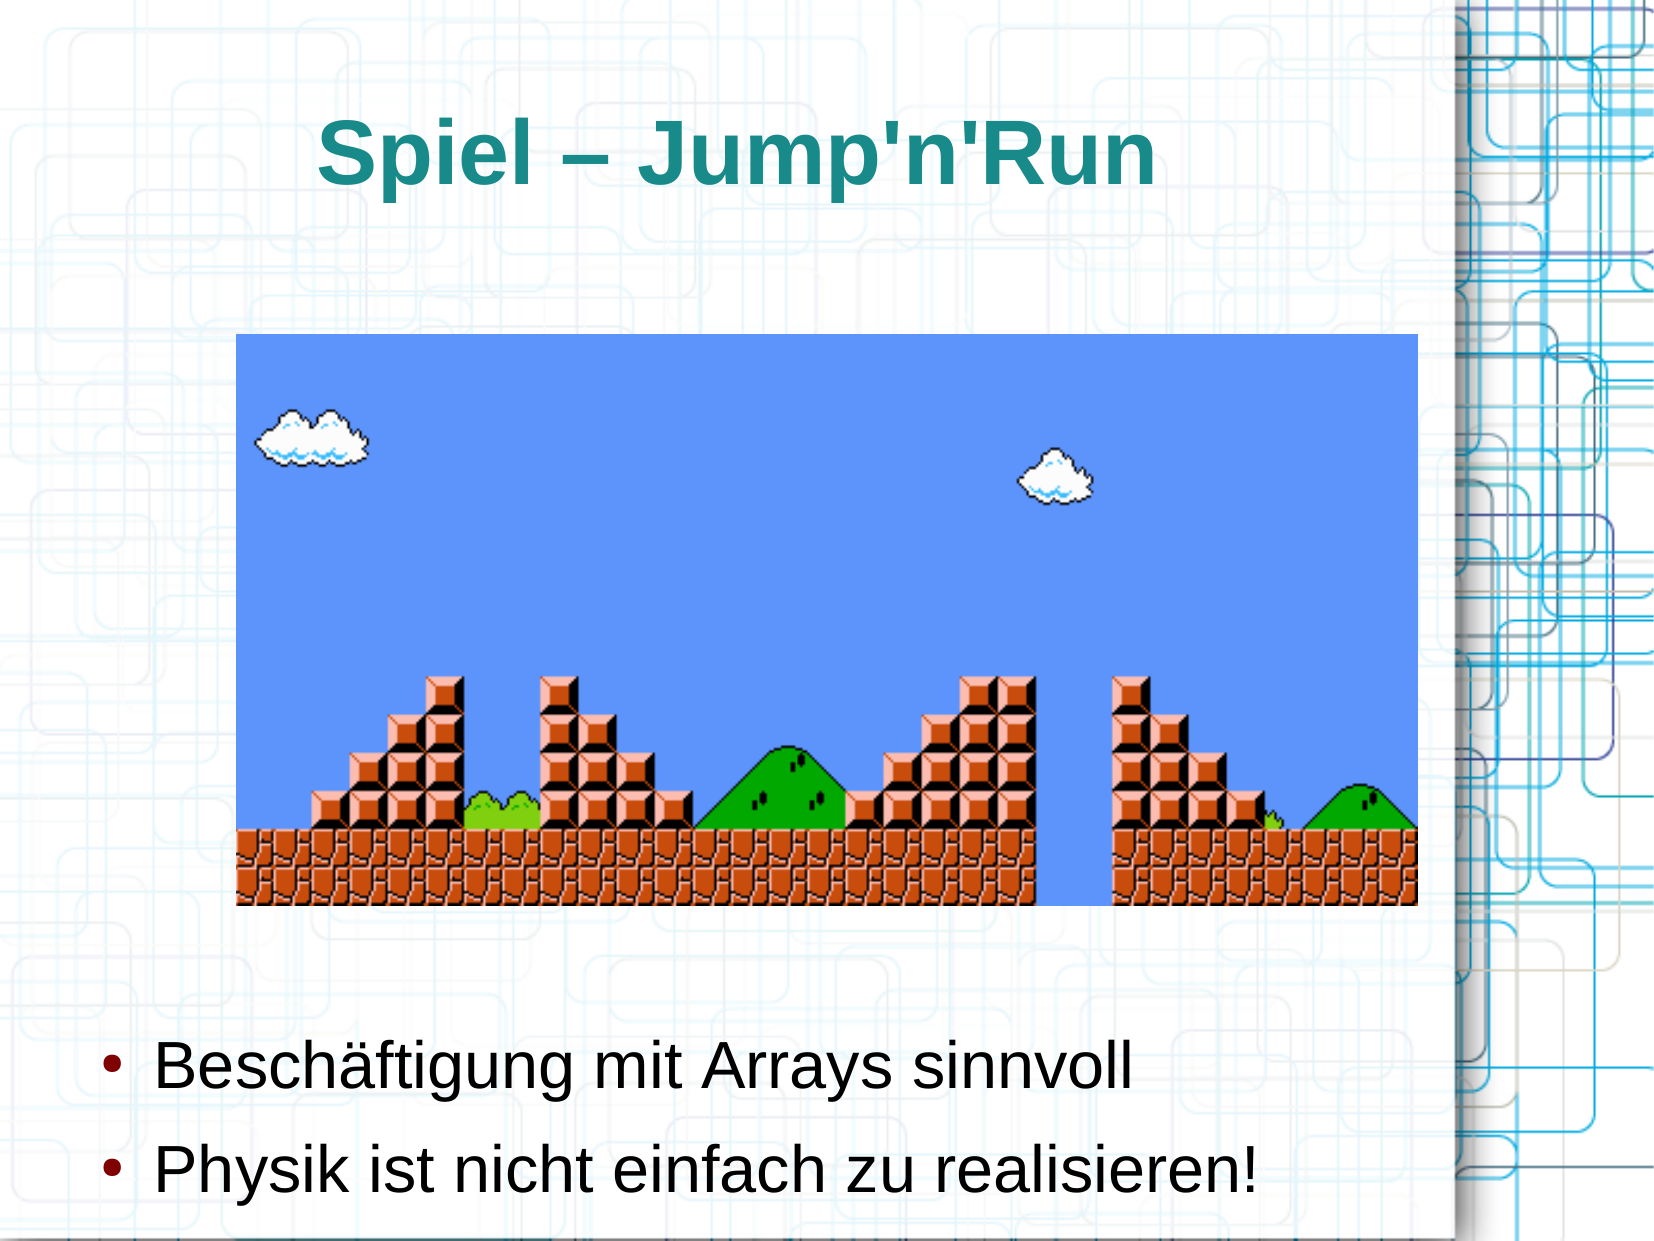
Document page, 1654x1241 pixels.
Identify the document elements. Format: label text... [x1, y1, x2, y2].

picture [0, 0, 1654, 1241]
title Spiel – Jump'n'Run [59, 49, 1418, 257]
list Beschäftigung mit Arrays sinnvoll Physik ist nicht einfach zu realisieren! [82, 1027, 1418, 1207]
